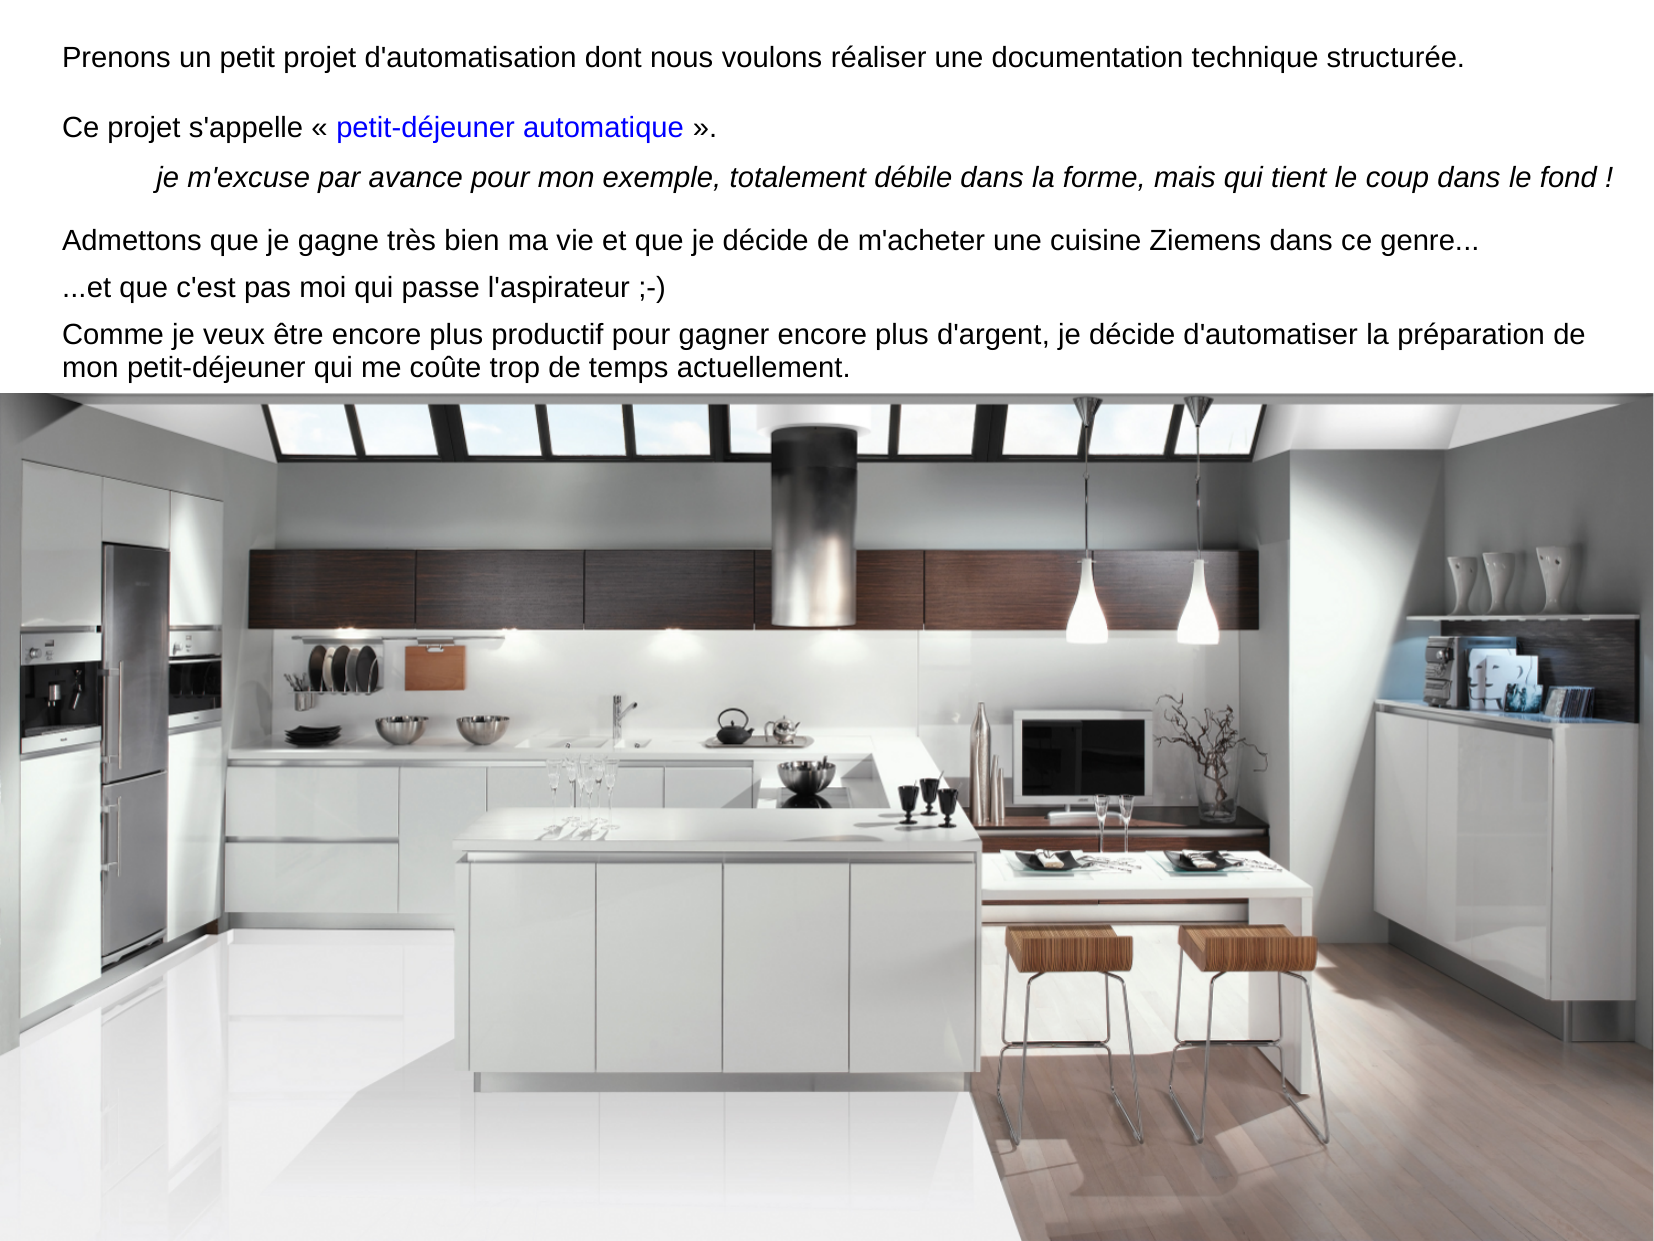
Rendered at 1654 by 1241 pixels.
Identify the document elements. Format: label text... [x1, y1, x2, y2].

text_box Admettons que je gagne très bien ma vie et que je décide de m'acheter une cuisine Ziemens dans ce genre... [47, 216, 1619, 263]
picture [0, 393, 1654, 1241]
text_box Ce projet s'appelle « petit-déjeuner automatique ». [47, 104, 1607, 154]
text_box je m'excuse par avance pour mon exemple, totalement débile dans la forme, mais qui tient le coup dans le fond ! [141, 153, 1654, 202]
text_box ...et que c'est pas moi qui passe l'aspirateur ;-) [47, 263, 1619, 310]
text_box Prenons un petit projet d'automatisation dont nous voulons réaliser une documentation technique structurée. [47, 33, 1619, 83]
text_box Comme je veux être encore plus productif pour gagner encore plus d'argent, je décide d'automatiser la préparation de mon petit-déjeuner qui me coûte trop de temps actuellement. [47, 310, 1619, 392]
